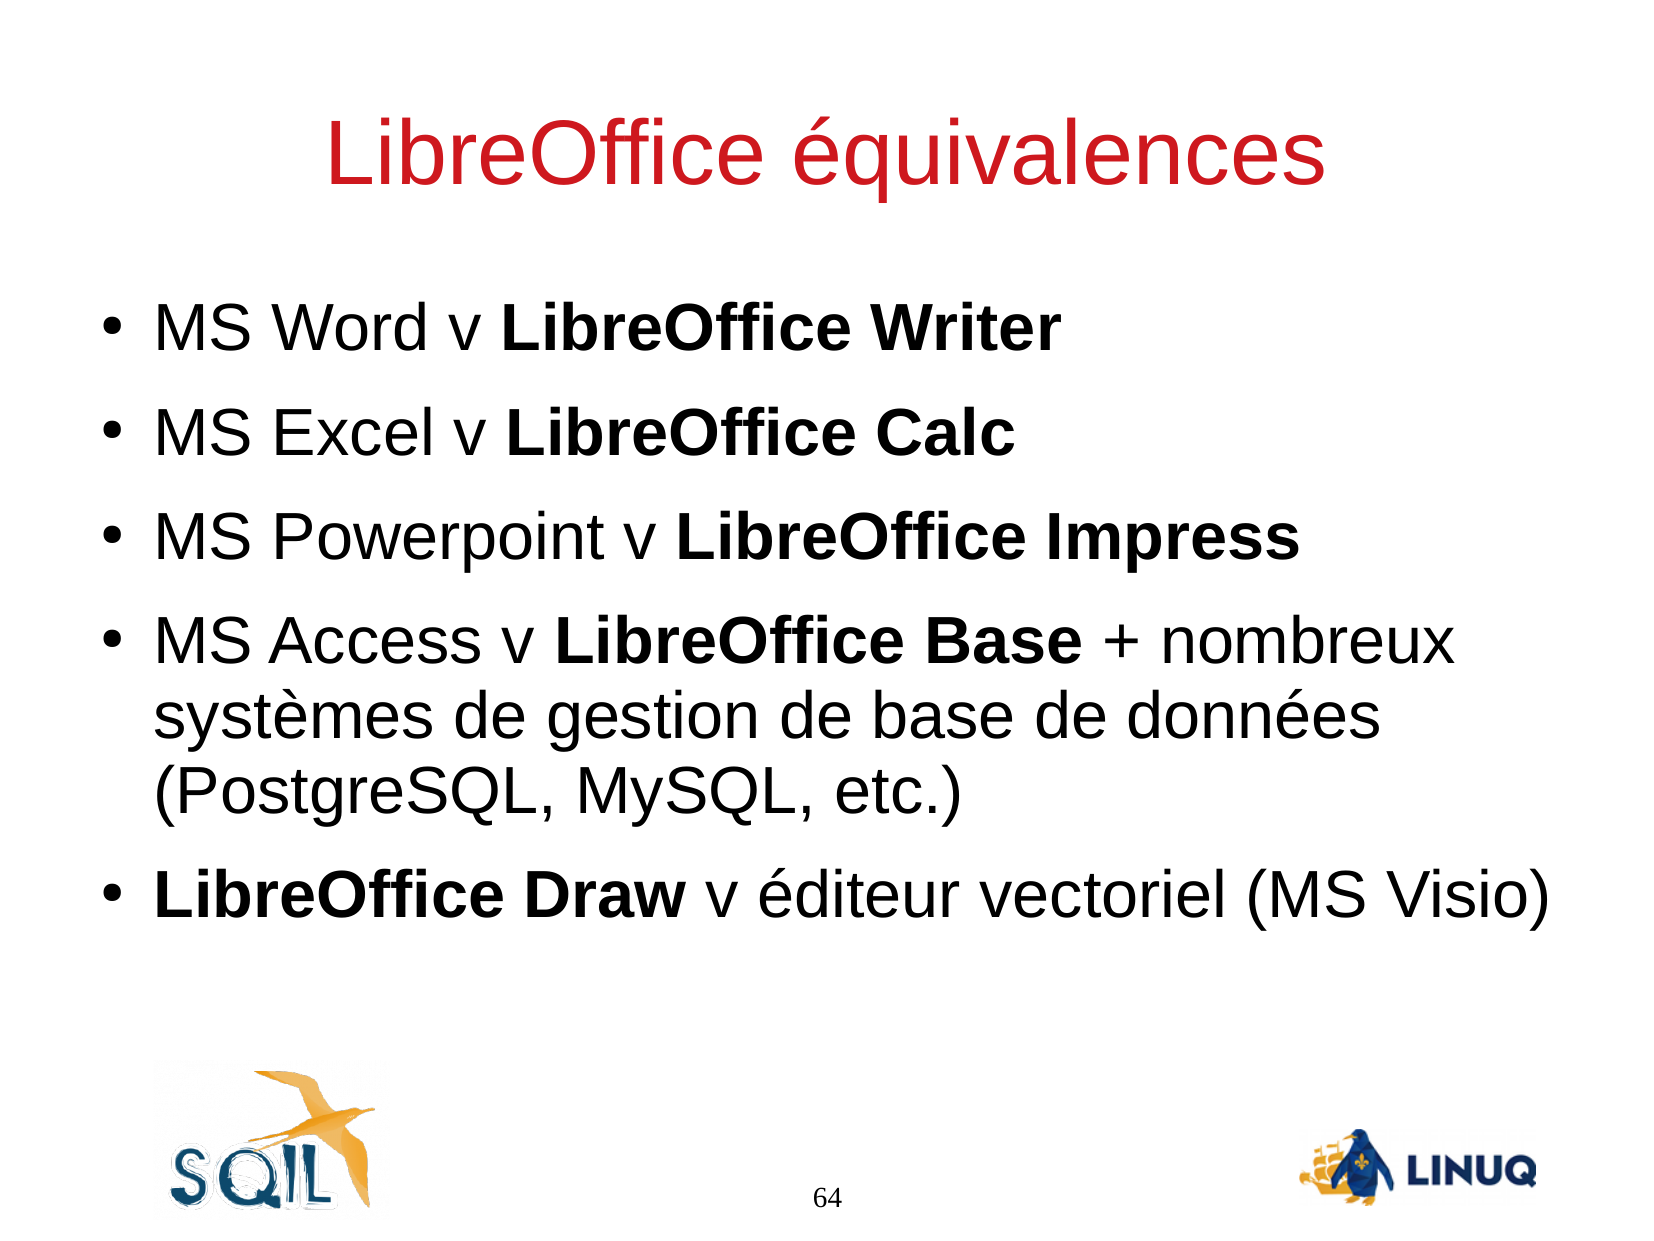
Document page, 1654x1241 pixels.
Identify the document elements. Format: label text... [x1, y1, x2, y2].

list MS Word v LibreOffice Writer MS Excel v LibreOffice Calc MS Powerpoint v LibreOffice Impress MS Access v LibreOffice Base + nombreux systèmes de gestion de base de données (PostgreSQL, MySQL, etc.) LibreOffice Draw v éditeur vectoriel (MS Visio) [82, 290, 1571, 1010]
picture [153, 1060, 390, 1220]
picture [1299, 1129, 1536, 1206]
title LibreOffice équivalences [82, 49, 1571, 257]
